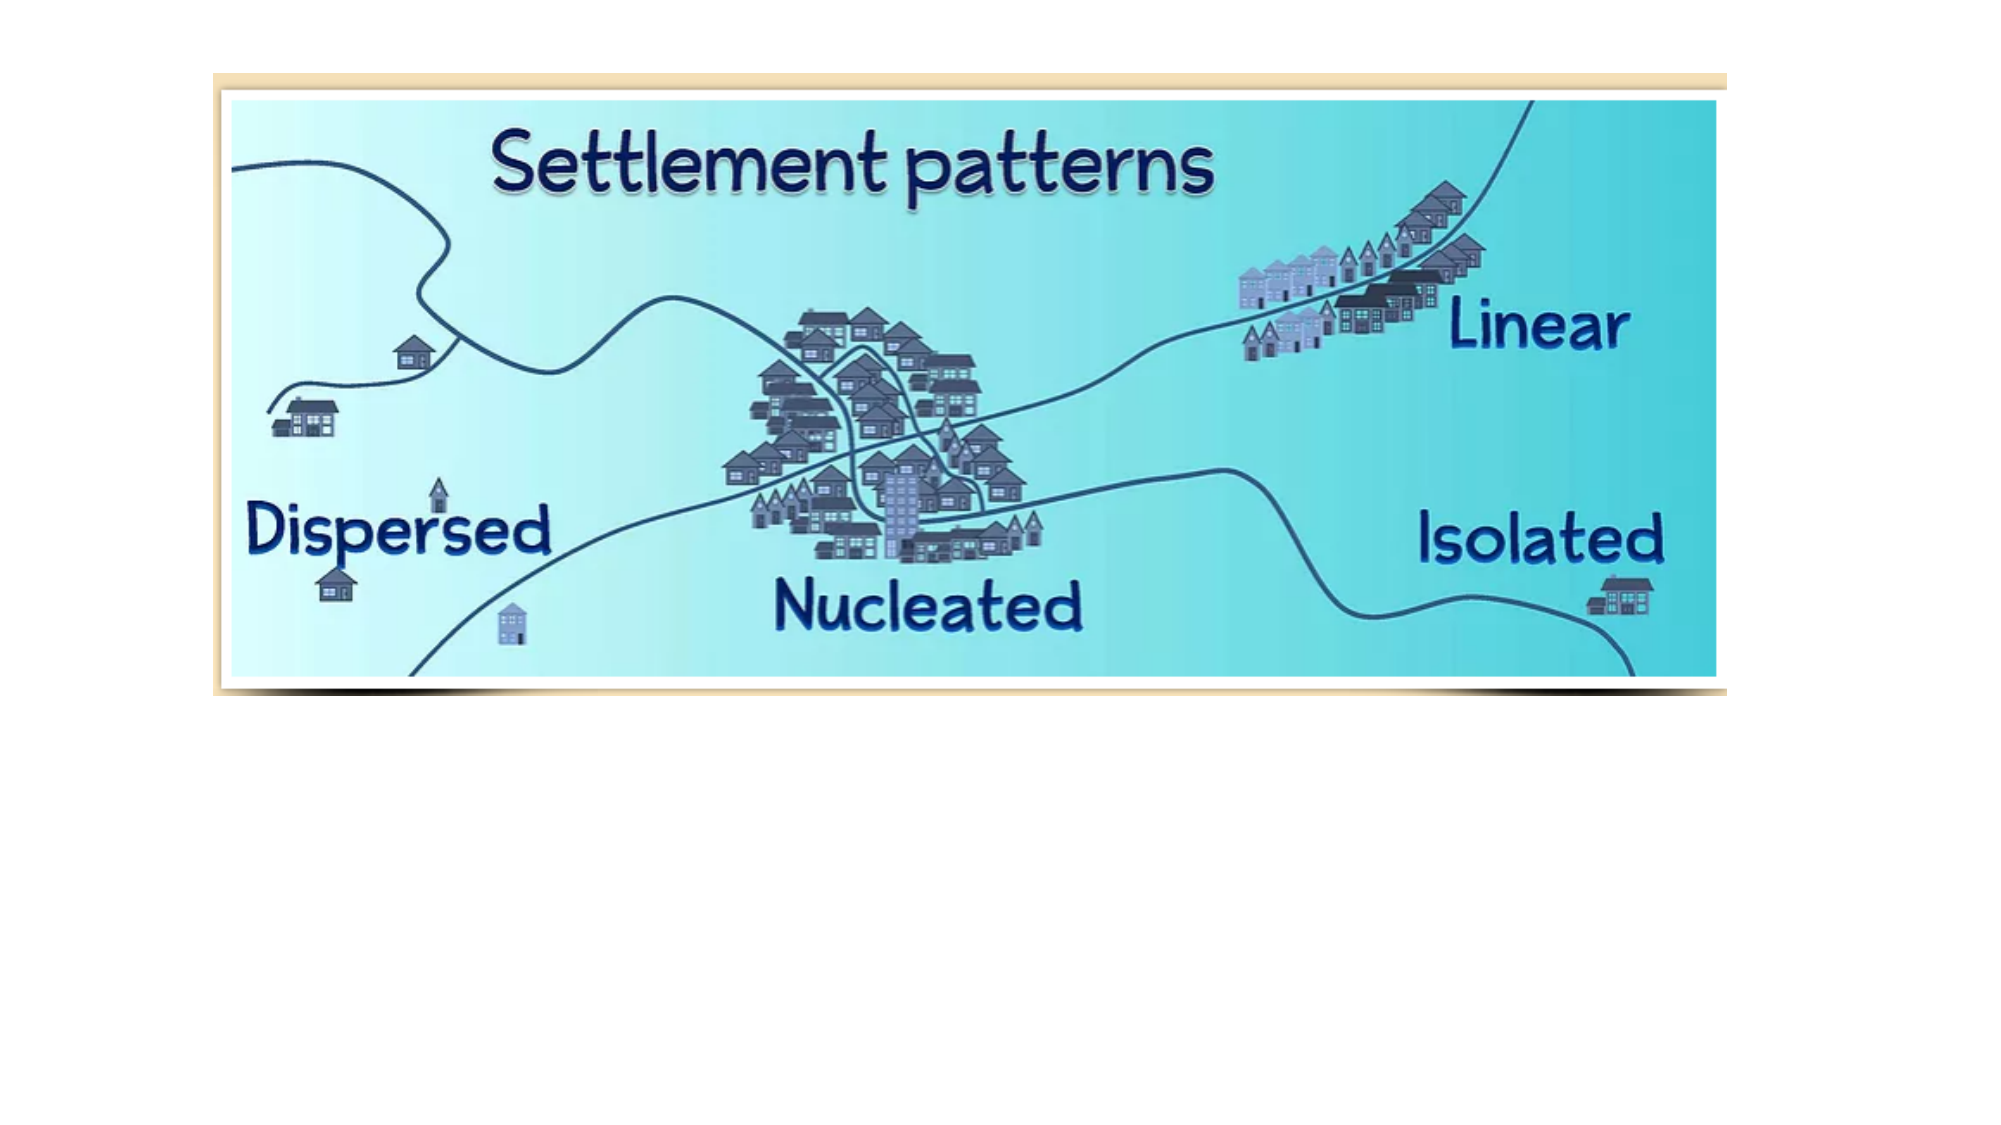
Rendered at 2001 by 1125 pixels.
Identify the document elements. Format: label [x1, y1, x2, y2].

picture [213, 73, 1727, 697]
